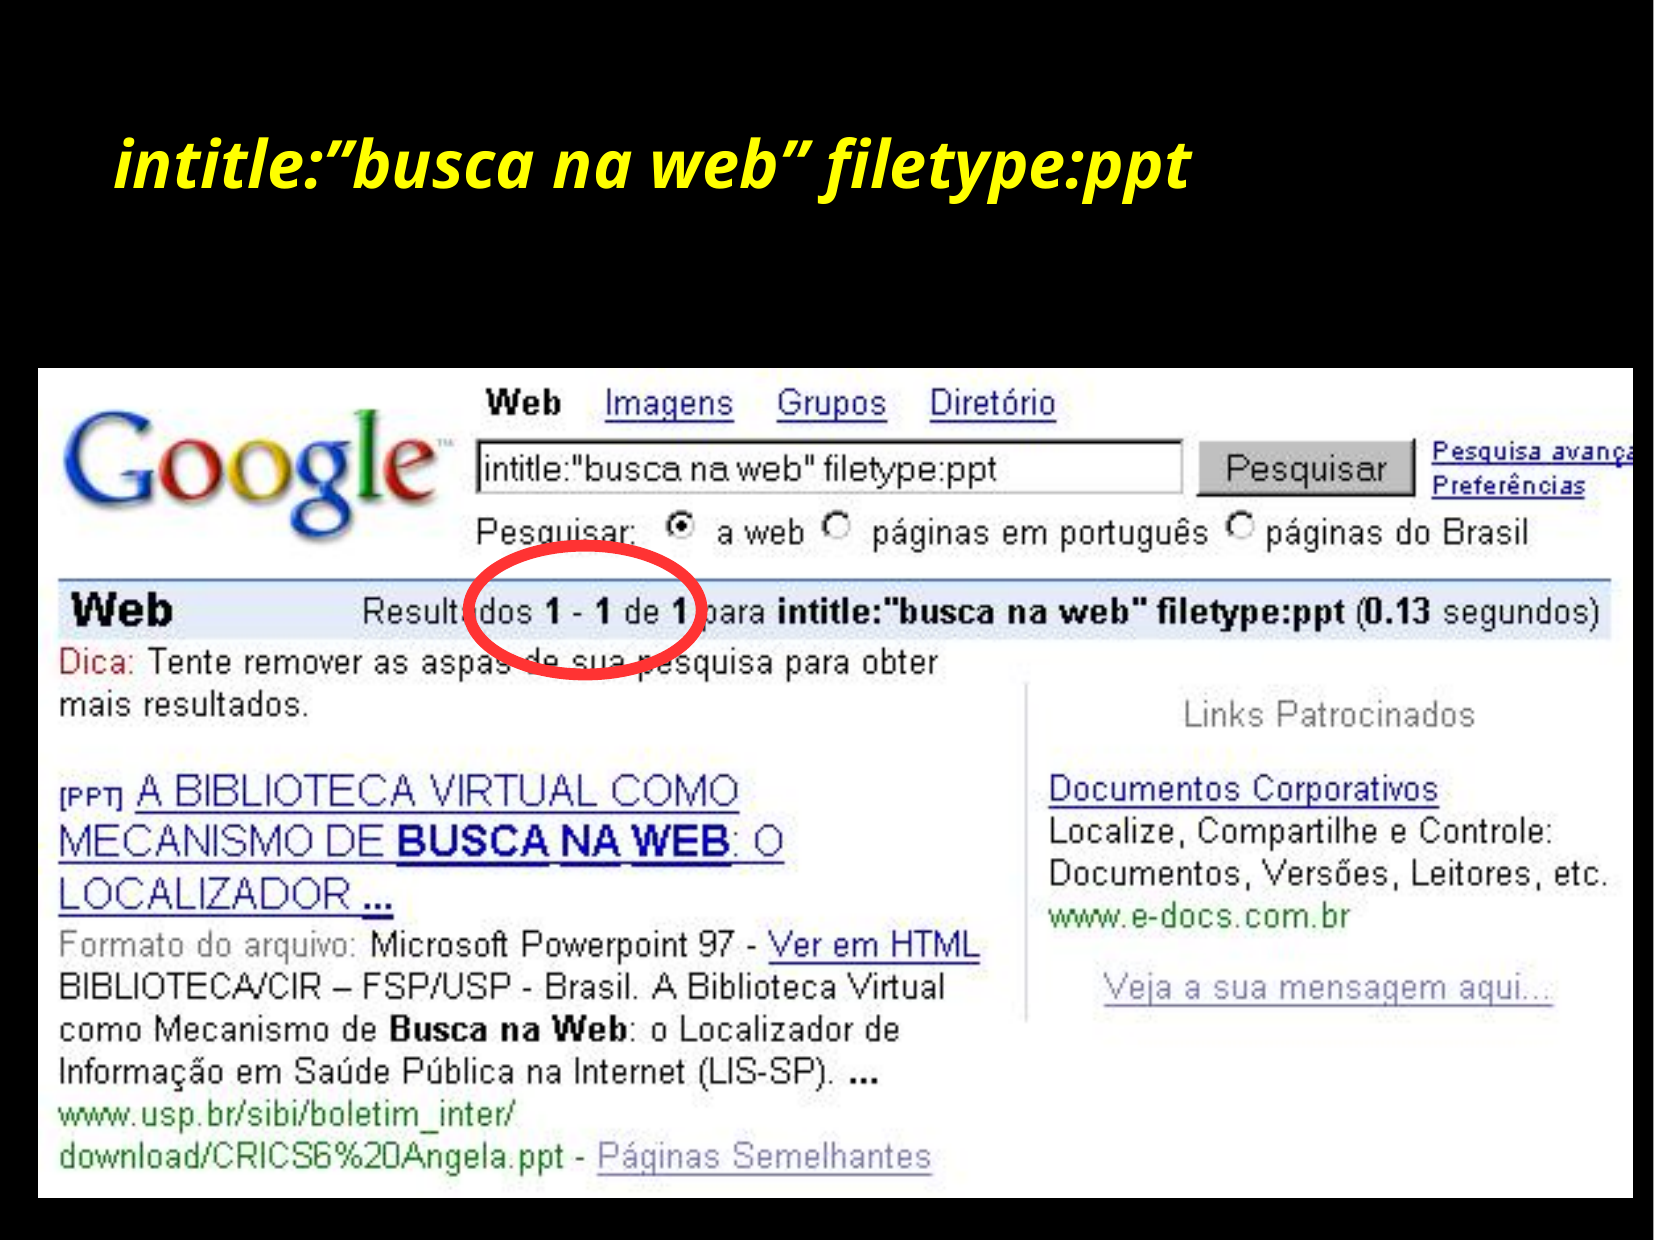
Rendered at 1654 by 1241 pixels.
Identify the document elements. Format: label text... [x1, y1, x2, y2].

title intitle:”busca na web” filetype:ppt [113, 59, 1526, 267]
picture [38, 368, 1633, 1198]
